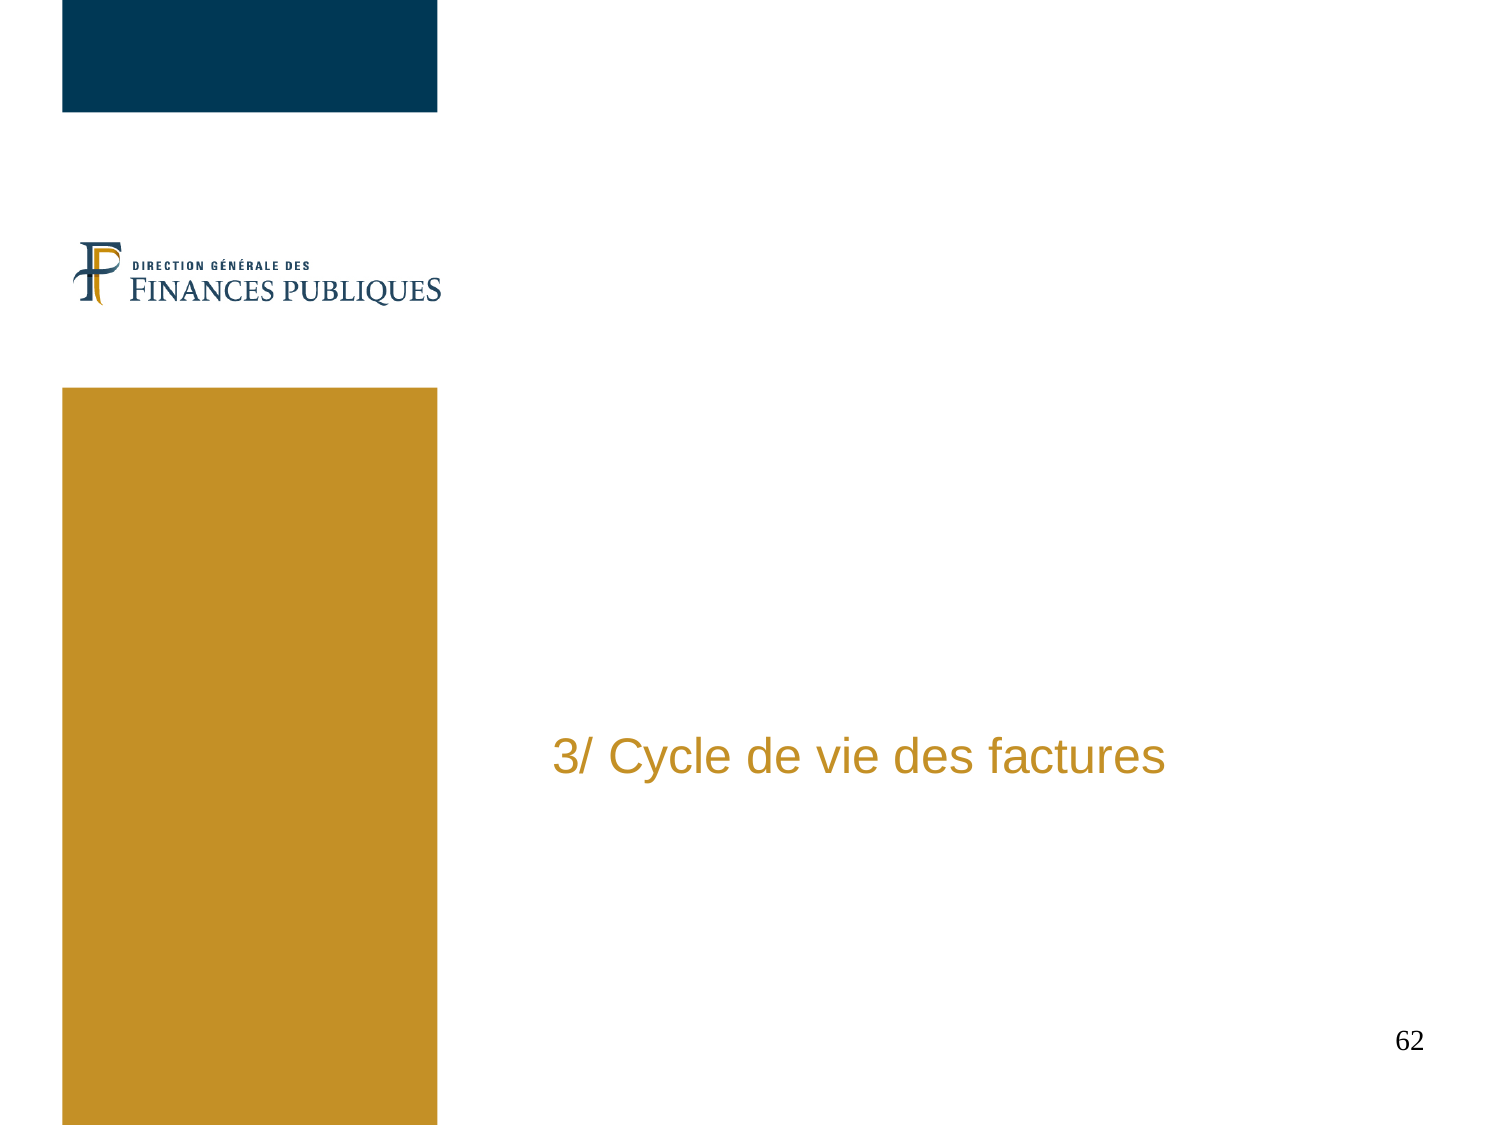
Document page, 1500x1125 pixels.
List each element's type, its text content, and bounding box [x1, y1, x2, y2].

picture [50, 219, 463, 328]
title 3/ Cycle de vie des factures [537, 648, 1440, 865]
